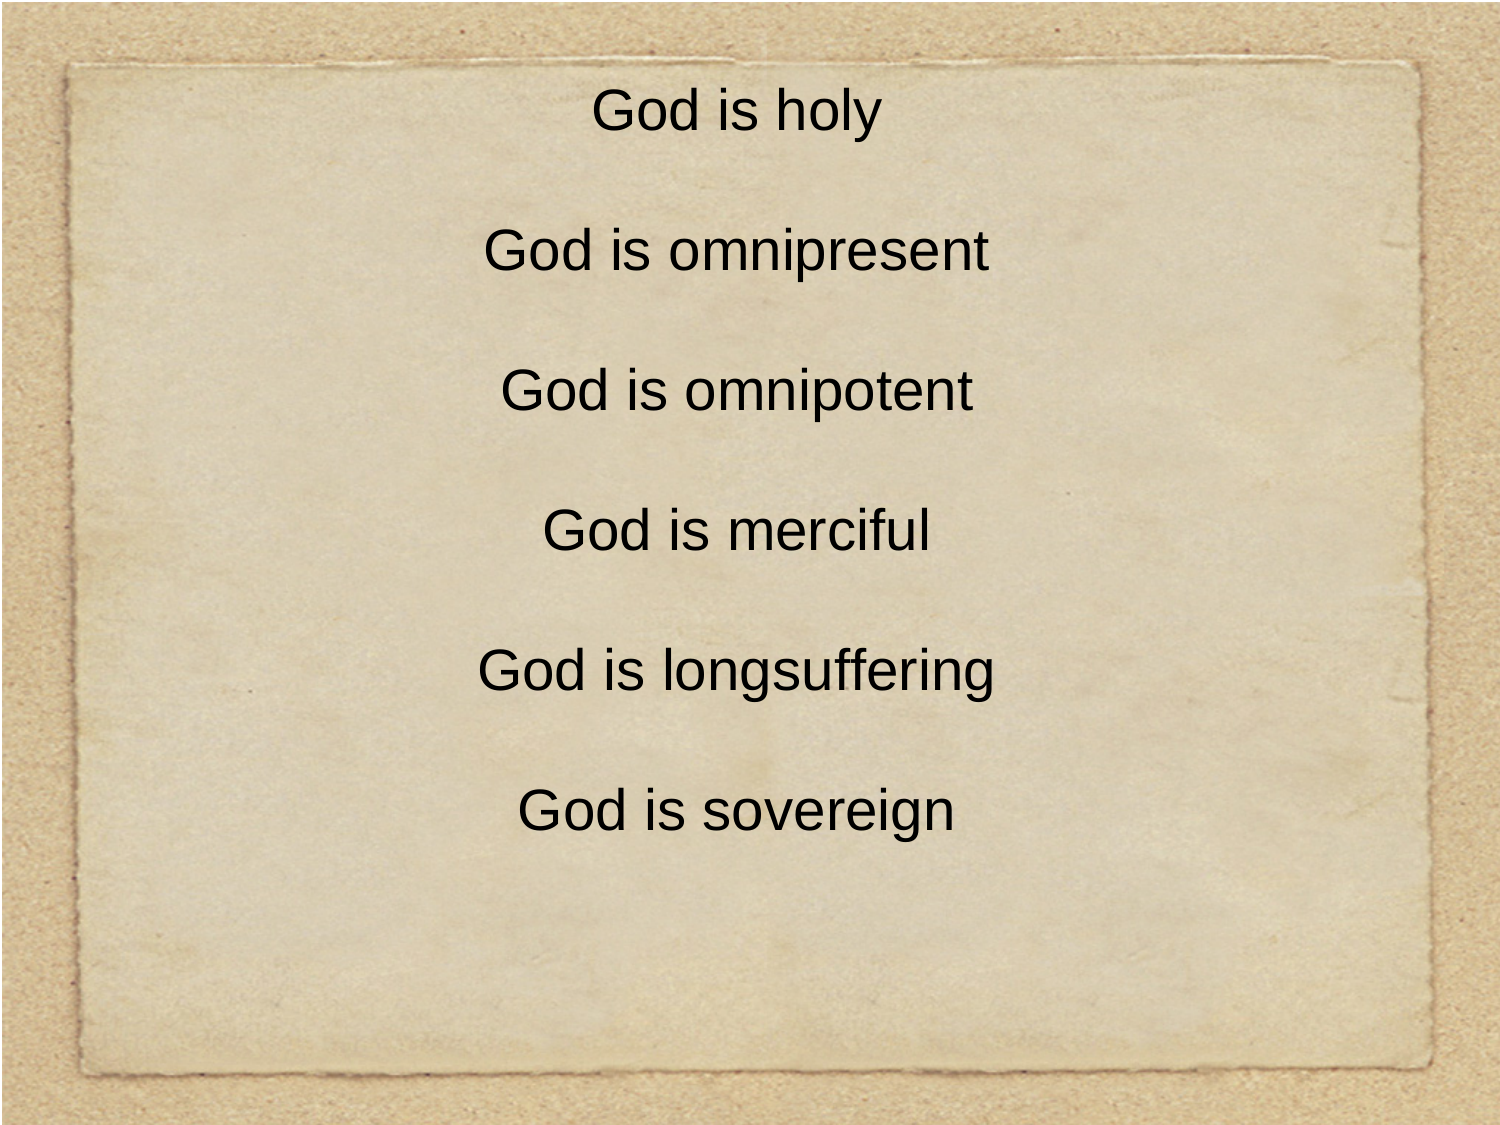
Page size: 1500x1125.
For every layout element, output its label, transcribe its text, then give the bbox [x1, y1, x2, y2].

picture [2, 2, 1500, 1125]
text_box God is holy God is omnipresent God is omnipotent God is merciful God is longsuffering God is sovereign [64, 64, 1411, 1081]
